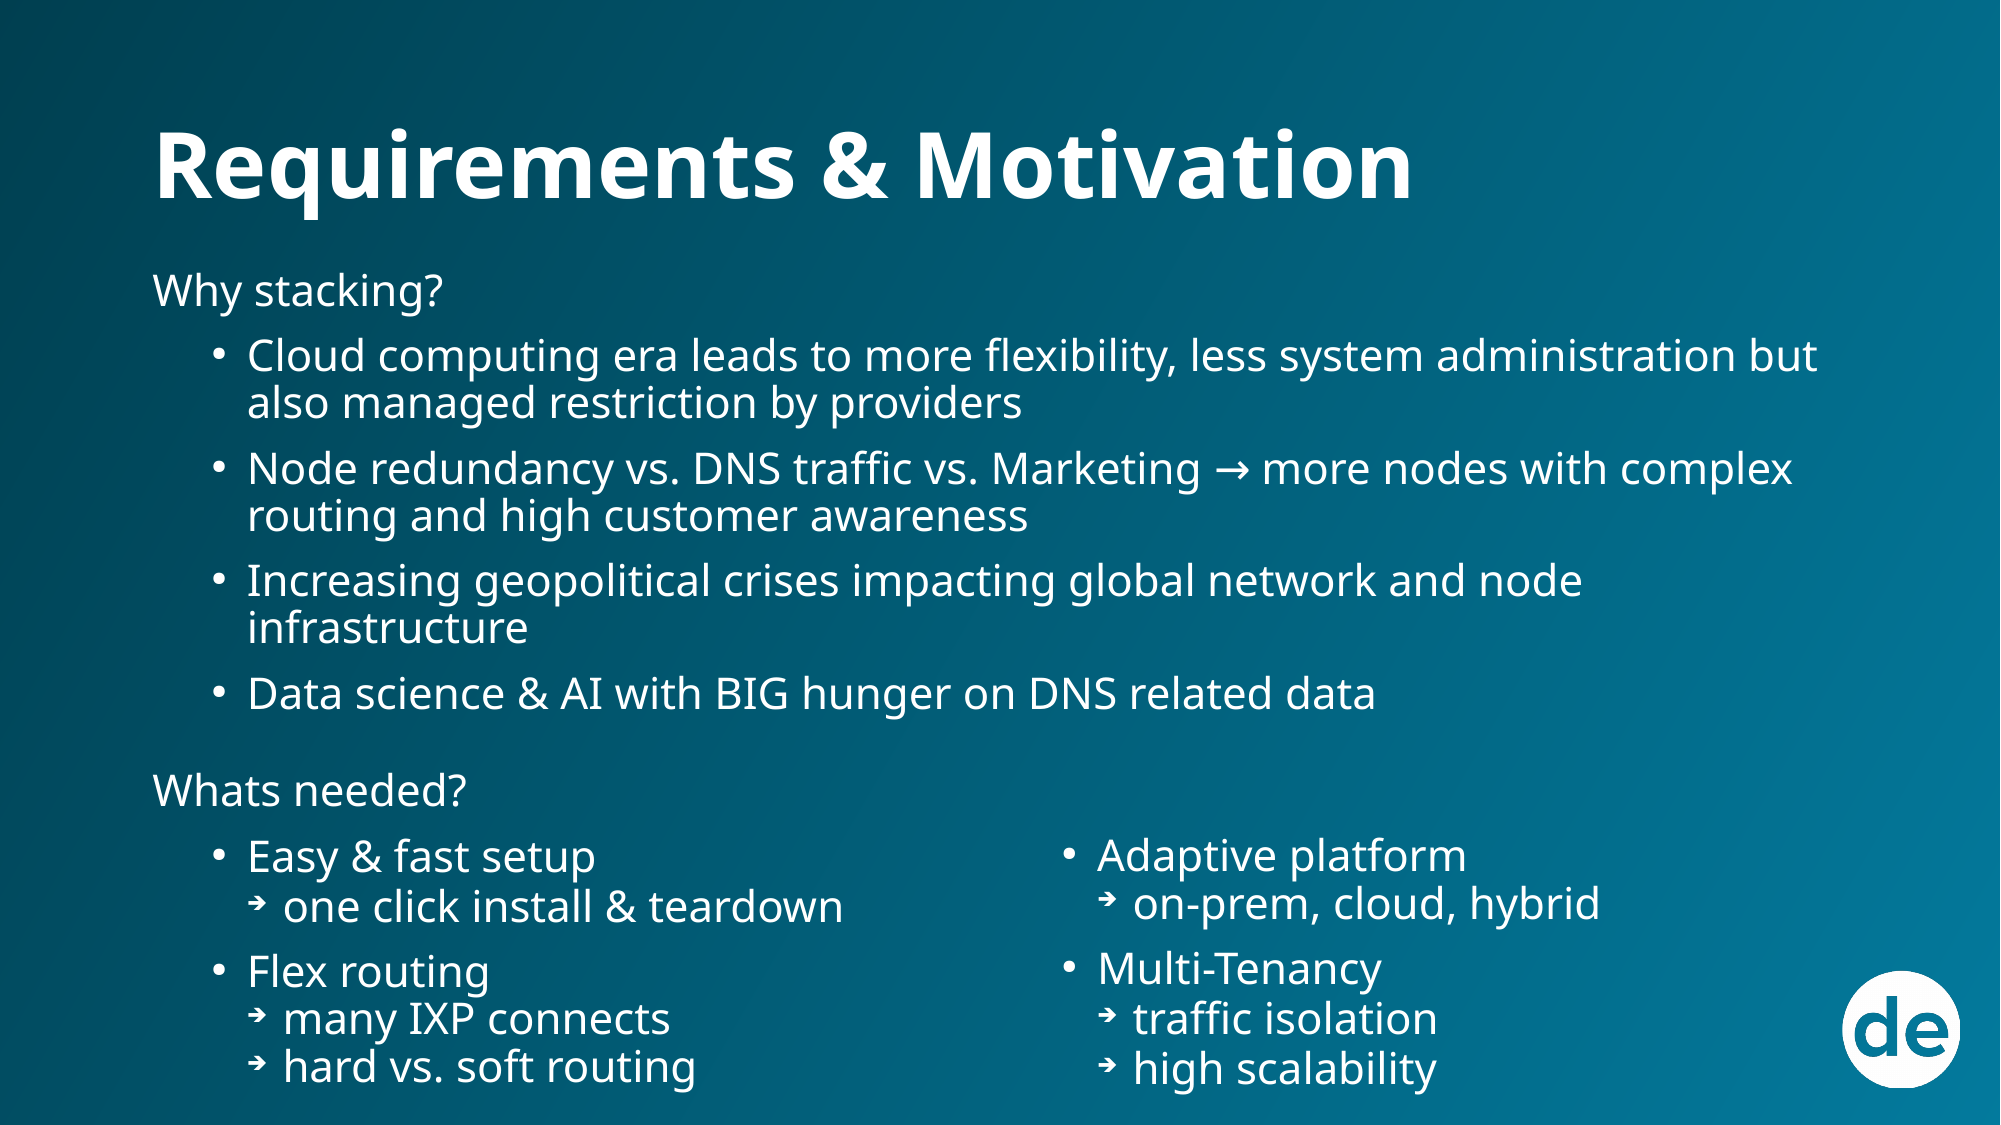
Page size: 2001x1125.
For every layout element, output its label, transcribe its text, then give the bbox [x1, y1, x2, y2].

title Requirements & Motivation [137, 59, 1863, 261]
list Adaptive platform on-prem, cloud, hybrid Multi-Tenancy traffic isolation high scalability [987, 756, 1688, 1125]
list Why stacking? Cloud computing era leads to more flexibility, less system administration but also managed restriction by providers Node redundancy vs. DNS traffic vs. Marketing → more nodes with complex routing and high customer awareness Increasing geopolitical crises impacting global network and node infrastructure Data science & AI with BIG hunger on DNS related data Whats needed? Easy & fast setup one click install & teardown Flex routing many IXP connects hard vs. soft routing [137, 261, 1863, 1125]
